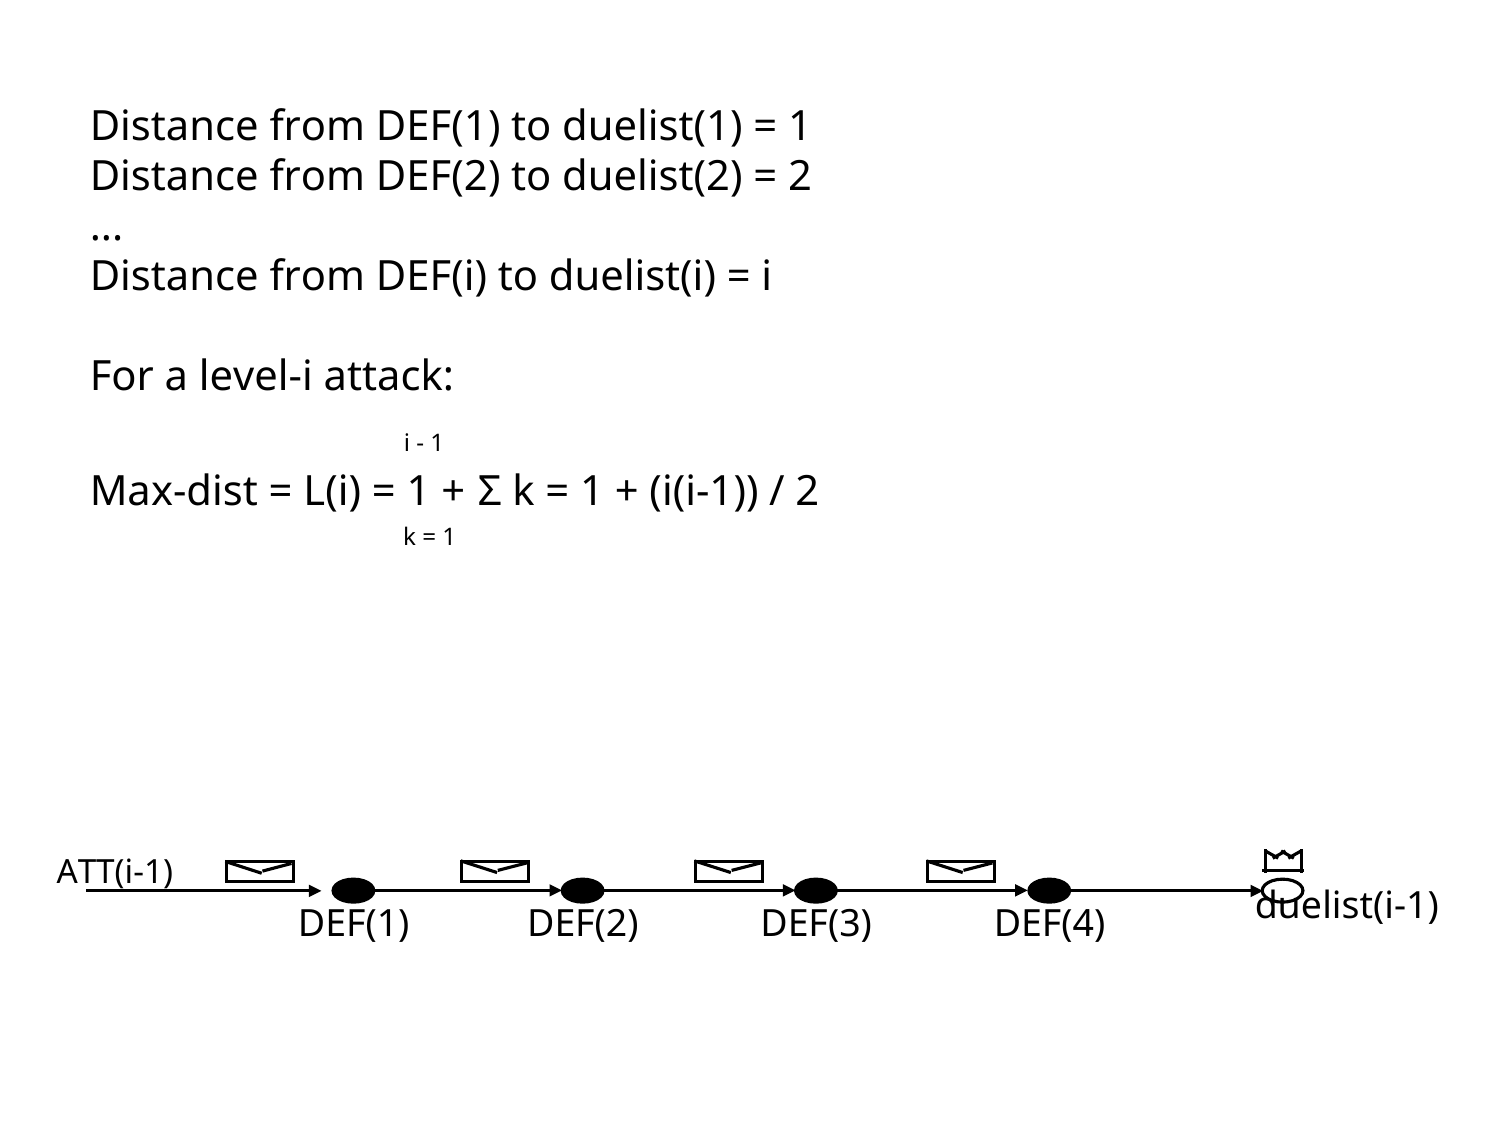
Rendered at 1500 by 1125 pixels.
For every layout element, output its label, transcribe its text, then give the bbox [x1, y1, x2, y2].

text_box [333, 879, 374, 890]
text_box DEF(2) [512, 890, 654, 952]
text_box [1029, 879, 1070, 890]
text_box DEF(4) [978, 890, 1121, 952]
text_box ATT(i-1) [41, 842, 189, 899]
text_box DEF(1) [283, 890, 425, 952]
text_box [562, 879, 603, 890]
text_box [795, 879, 836, 890]
text_box Distance from DEF(1) to duelist(1) = 1 Distance from DEF(2) to duelist(2) = 2 ... Distance from DEF(i) to duelist(i) = i For a level-i attack: i - 1 Max-dist = L(i) = 1 + Σ k = 1 + (i(i-1)) / 2 k = 1 [74, 91, 1407, 574]
text_box DEF(3) [745, 890, 888, 952]
text_box duelist(i-1) [1239, 873, 1454, 935]
